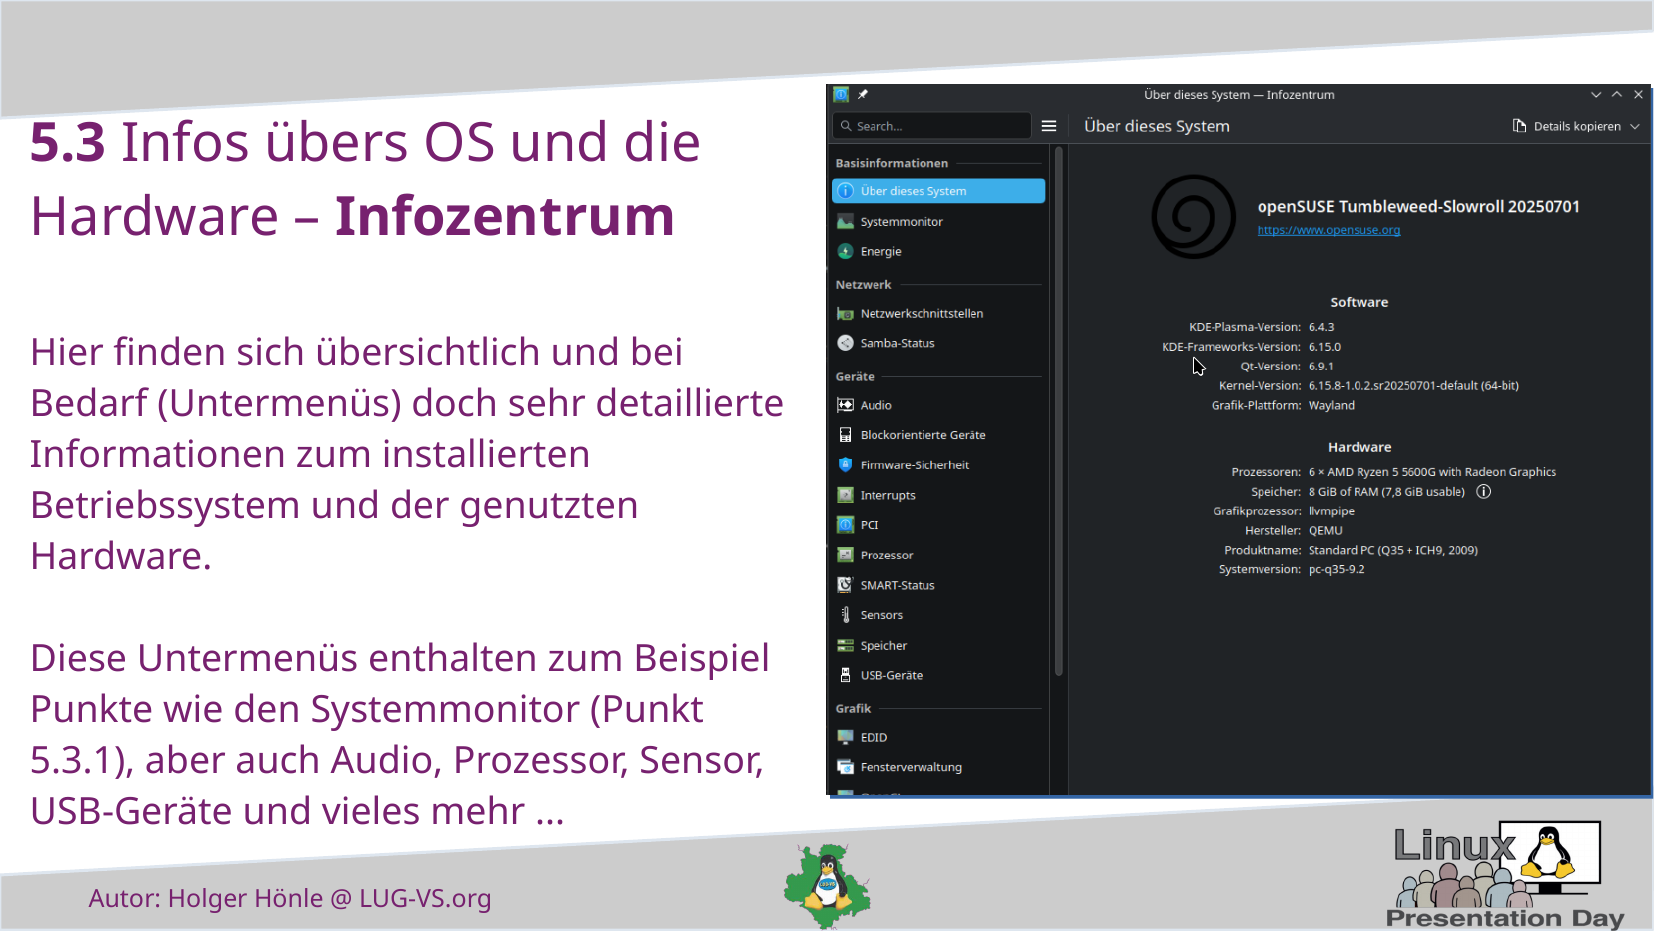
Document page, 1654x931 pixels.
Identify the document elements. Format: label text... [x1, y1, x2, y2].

subtitle 5.3 Infos übers OS und die Hardware – Infozentrum Hier finden sich übersichtlich und bei Bedarf (Untermenüs) doch sehr detaillierte Informationen zum installierten Betriebssystem und der genutzten Hardware. Diese Untermenüs enthalten zum Beispiel Punkte wie den Systemmonitor (Punkt 5.3.1), aber auch Audio, Prozessor, Sensor, USB-Geräte und vieles mehr ... [29, 29, 798, 893]
picture [781, 841, 873, 931]
picture [1387, 820, 1625, 931]
picture [826, 84, 1651, 795]
